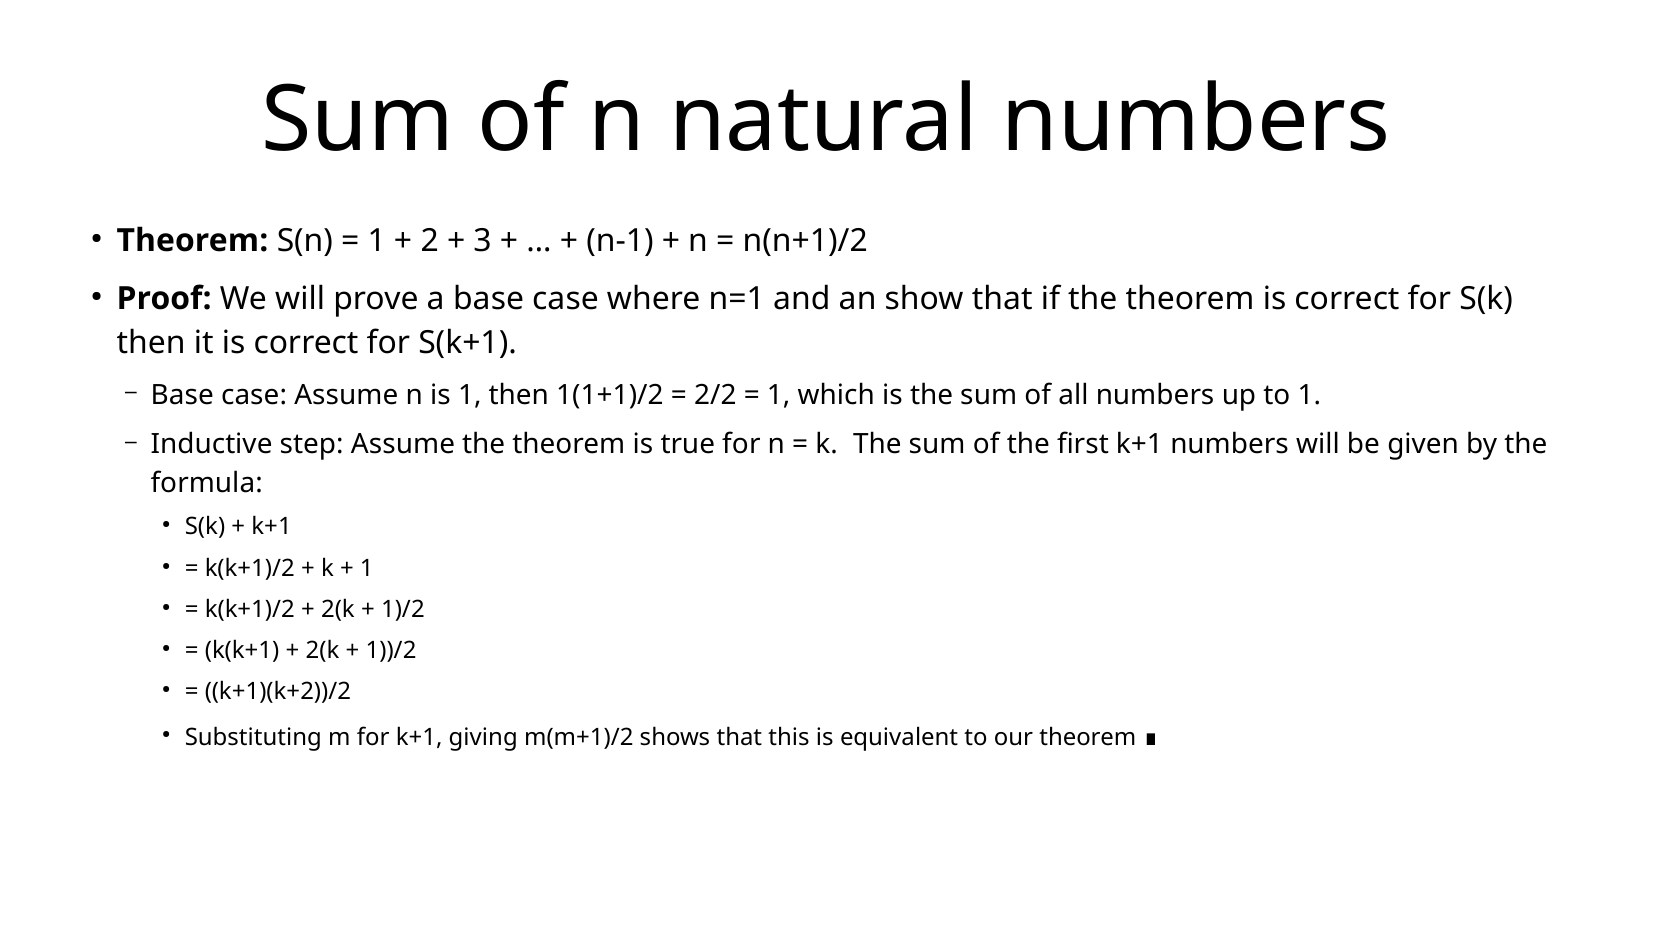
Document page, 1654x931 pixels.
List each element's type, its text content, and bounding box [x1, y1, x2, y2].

title Sum of n natural numbers [82, 37, 1571, 193]
list Theorem: S(n) = 1 + 2 + 3 + … + (n-1) + n = n(n+1)/2 Proof: We will prove a base case where n=1 and an show that if the theorem is correct for S(k) then it is correct for S(k+1). Base case: Assume n is 1, then 1(1+1)/2 = 2/2 = 1, which is the sum of all numbers up to 1. Inductive step: Assume the theorem is true for n = k. The sum of the first k+1 numbers will be given by the formula: S(k) + k+1 = k(k+1)/2 + k + 1 = k(k+1)/2 + 2(k + 1)/2 = (k(k+1) + 2(k + 1))/2 = ((k+1)(k+2))/2 Substituting m for k+1, giving m(m+1)/2 shows that this is equivalent to our theorem ∎ [82, 217, 1571, 758]
